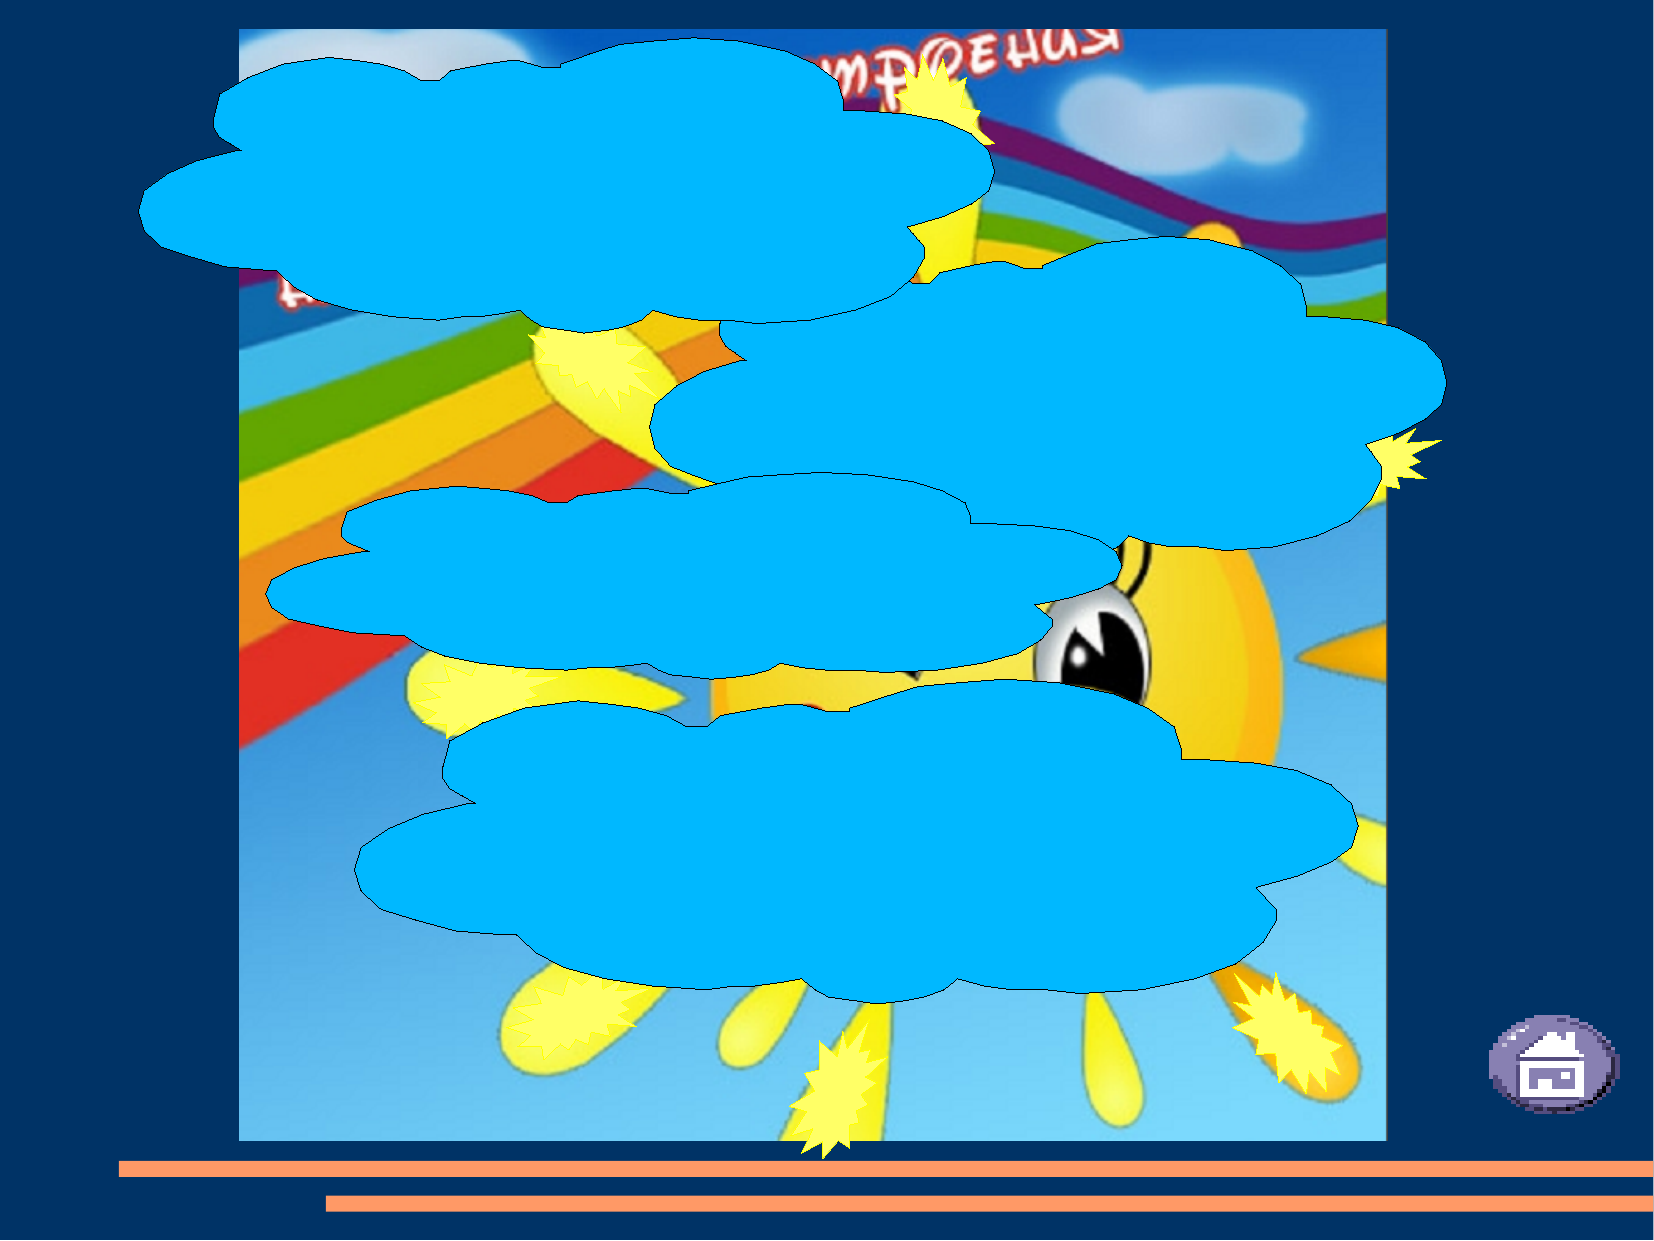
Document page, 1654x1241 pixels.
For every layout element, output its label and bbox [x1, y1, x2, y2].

picture [239, 29, 1388, 325]
text_box [138, 37, 1447, 1060]
text_box [1232, 972, 1343, 1094]
picture [603, 979, 615, 988]
picture [239, 269, 1388, 1141]
text_box [789, 1019, 888, 1159]
picture [596, 331, 606, 335]
picture [1480, 1008, 1625, 1123]
picture [616, 311, 743, 398]
